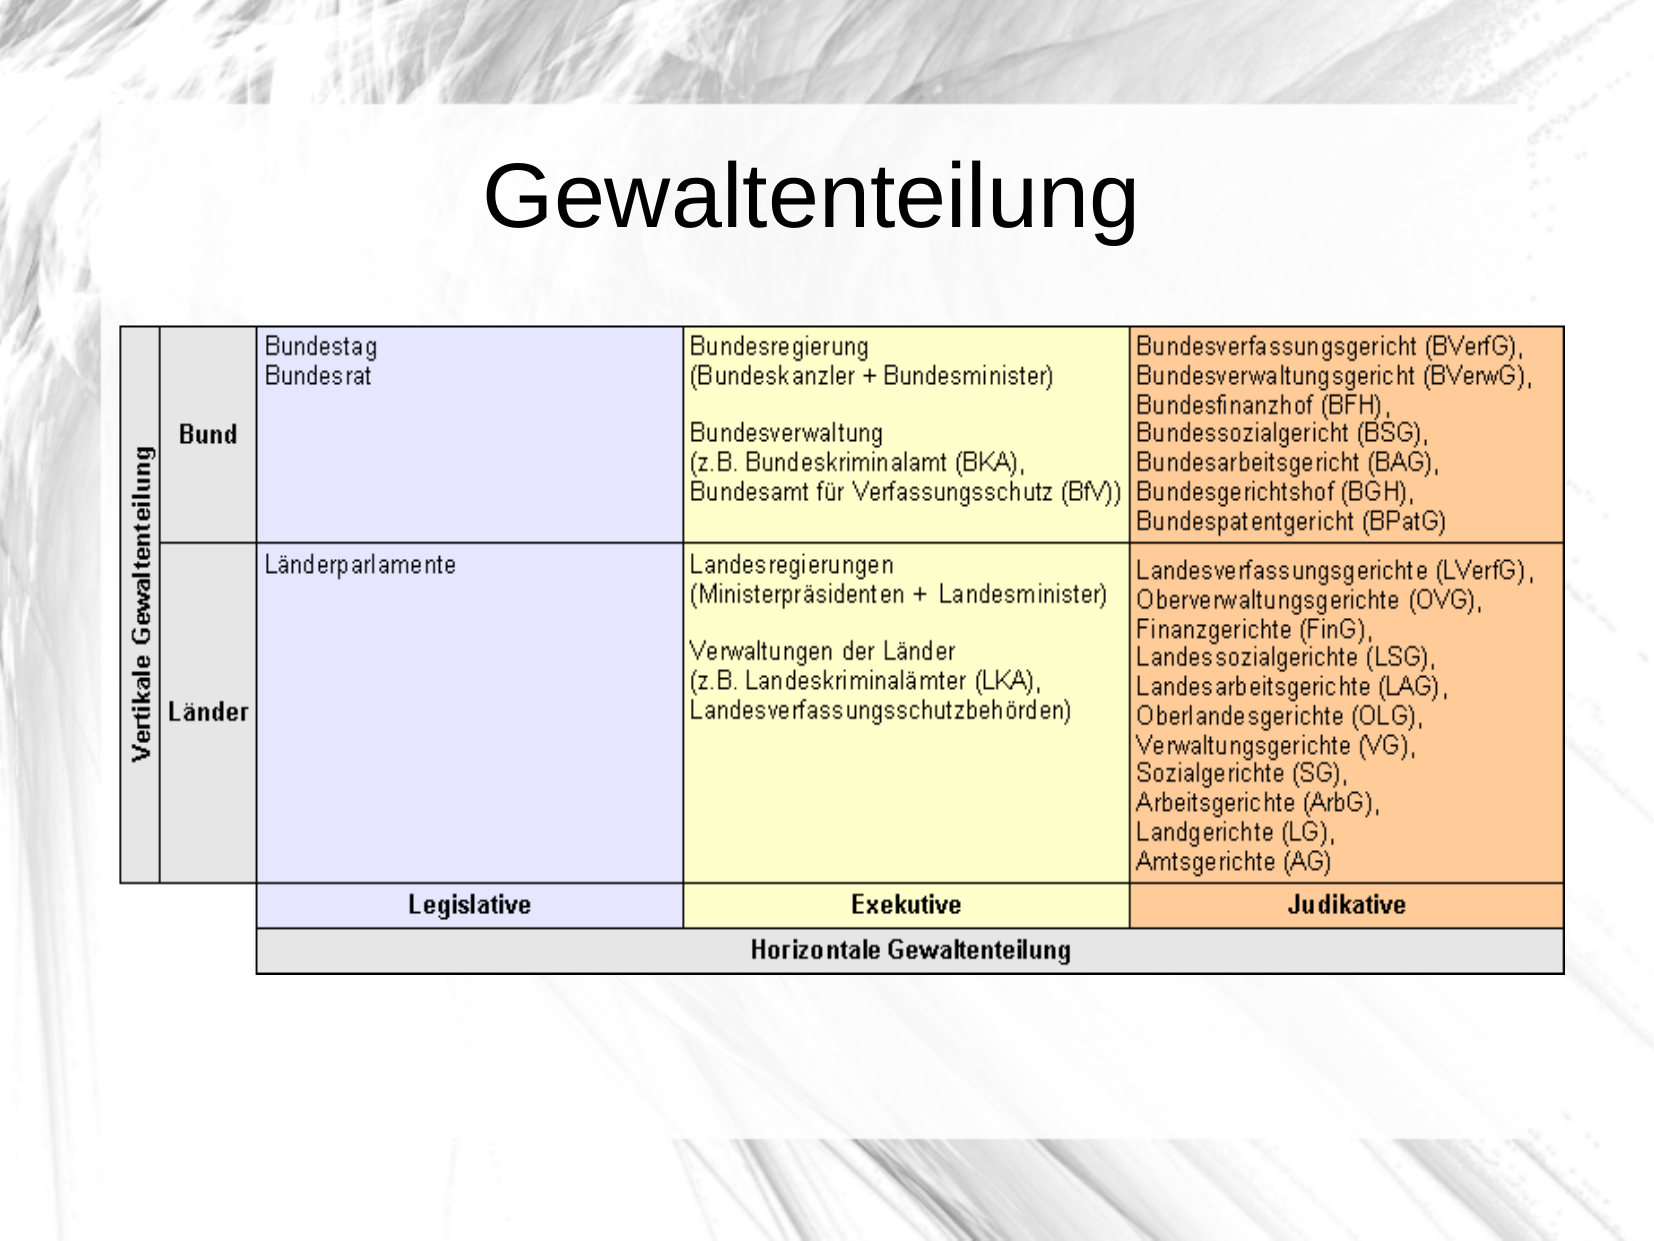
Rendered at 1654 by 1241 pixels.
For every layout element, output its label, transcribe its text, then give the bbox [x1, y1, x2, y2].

title Gewaltenteilung [118, 112, 1506, 281]
picture [0, 0, 1654, 1241]
